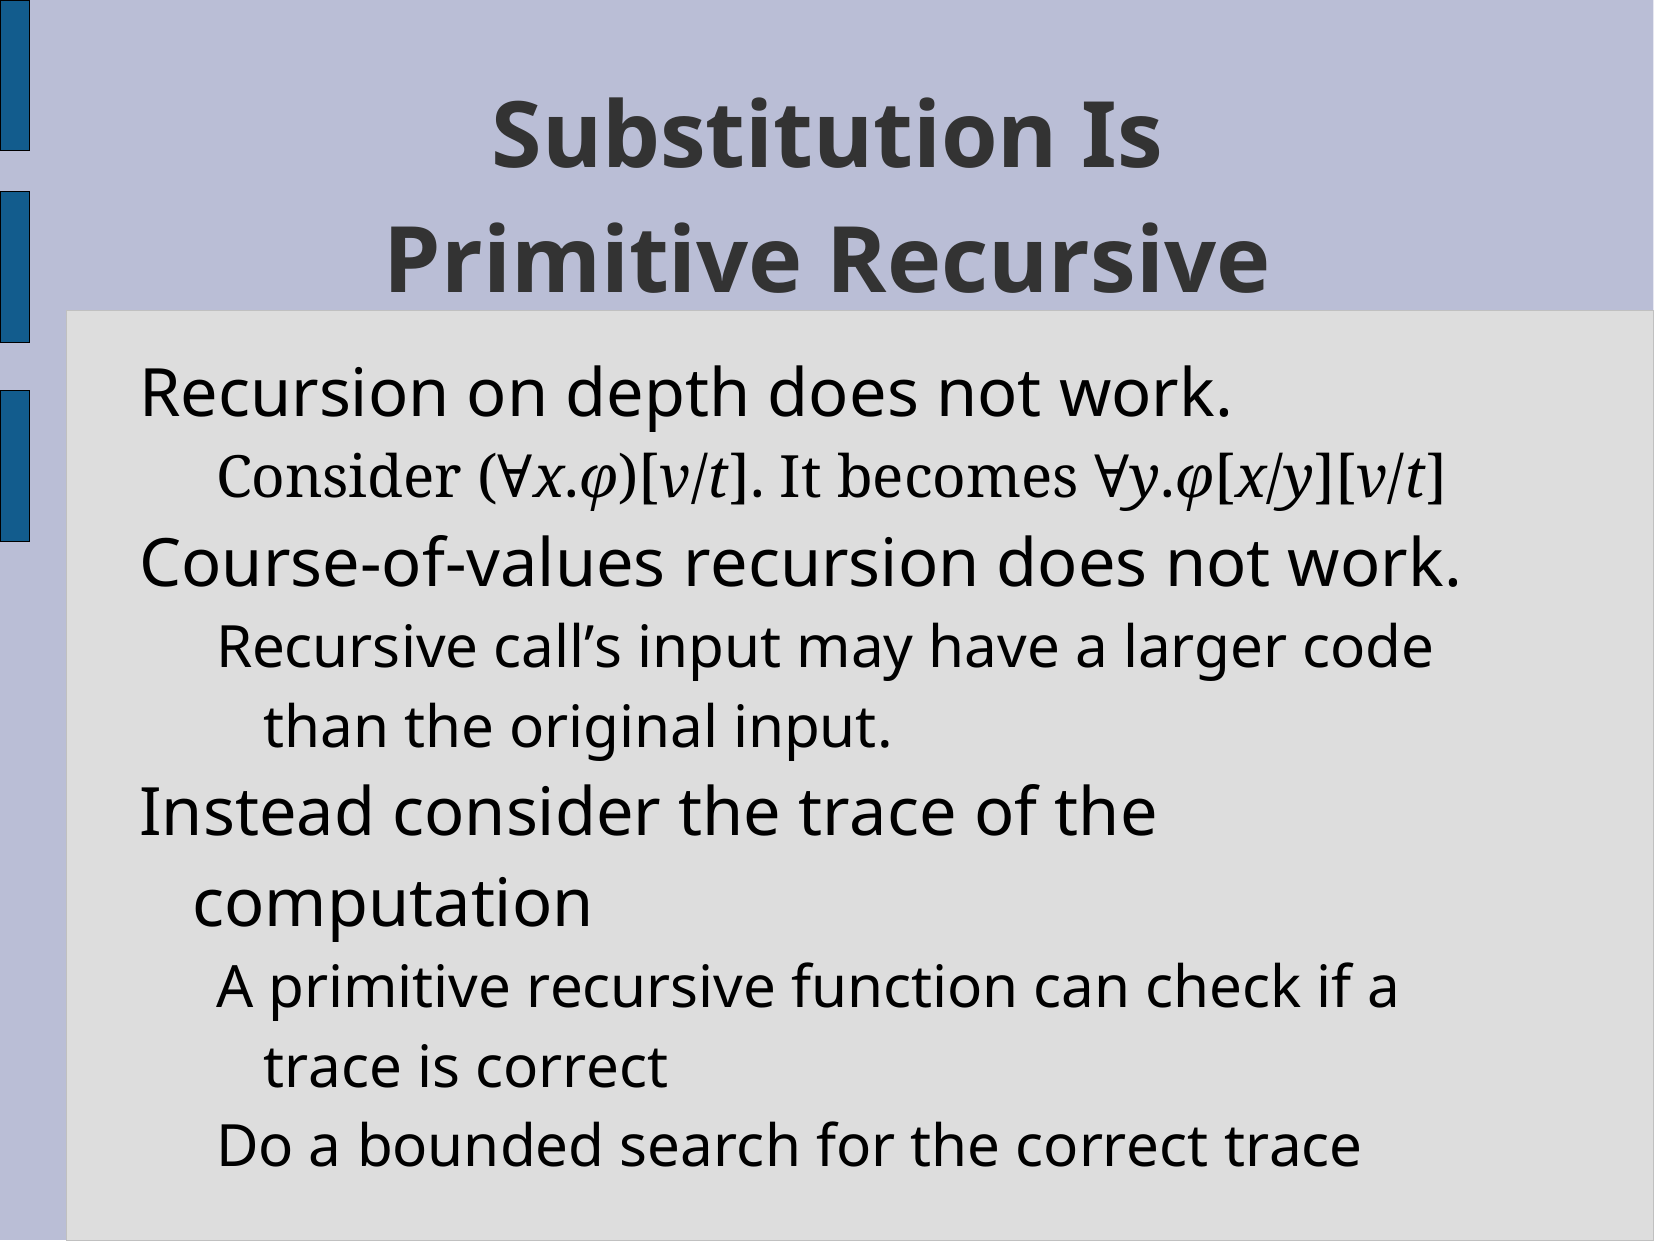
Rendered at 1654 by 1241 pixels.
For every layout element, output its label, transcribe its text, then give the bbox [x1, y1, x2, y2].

title Substitution Is Primitive Recursive [121, 45, 1534, 344]
list Recursion on depth does not work. Consider (∀x.φ)[v/t]. It becomes ∀y.φ[x/y][v/t] Course-of-values recursion does not work. Recursive call’s input may have a larger code than the original input. Instead consider the trace of the computation A primitive recursive function can check if a trace is correct Do a bounded search for the correct trace [121, 344, 1534, 1241]
